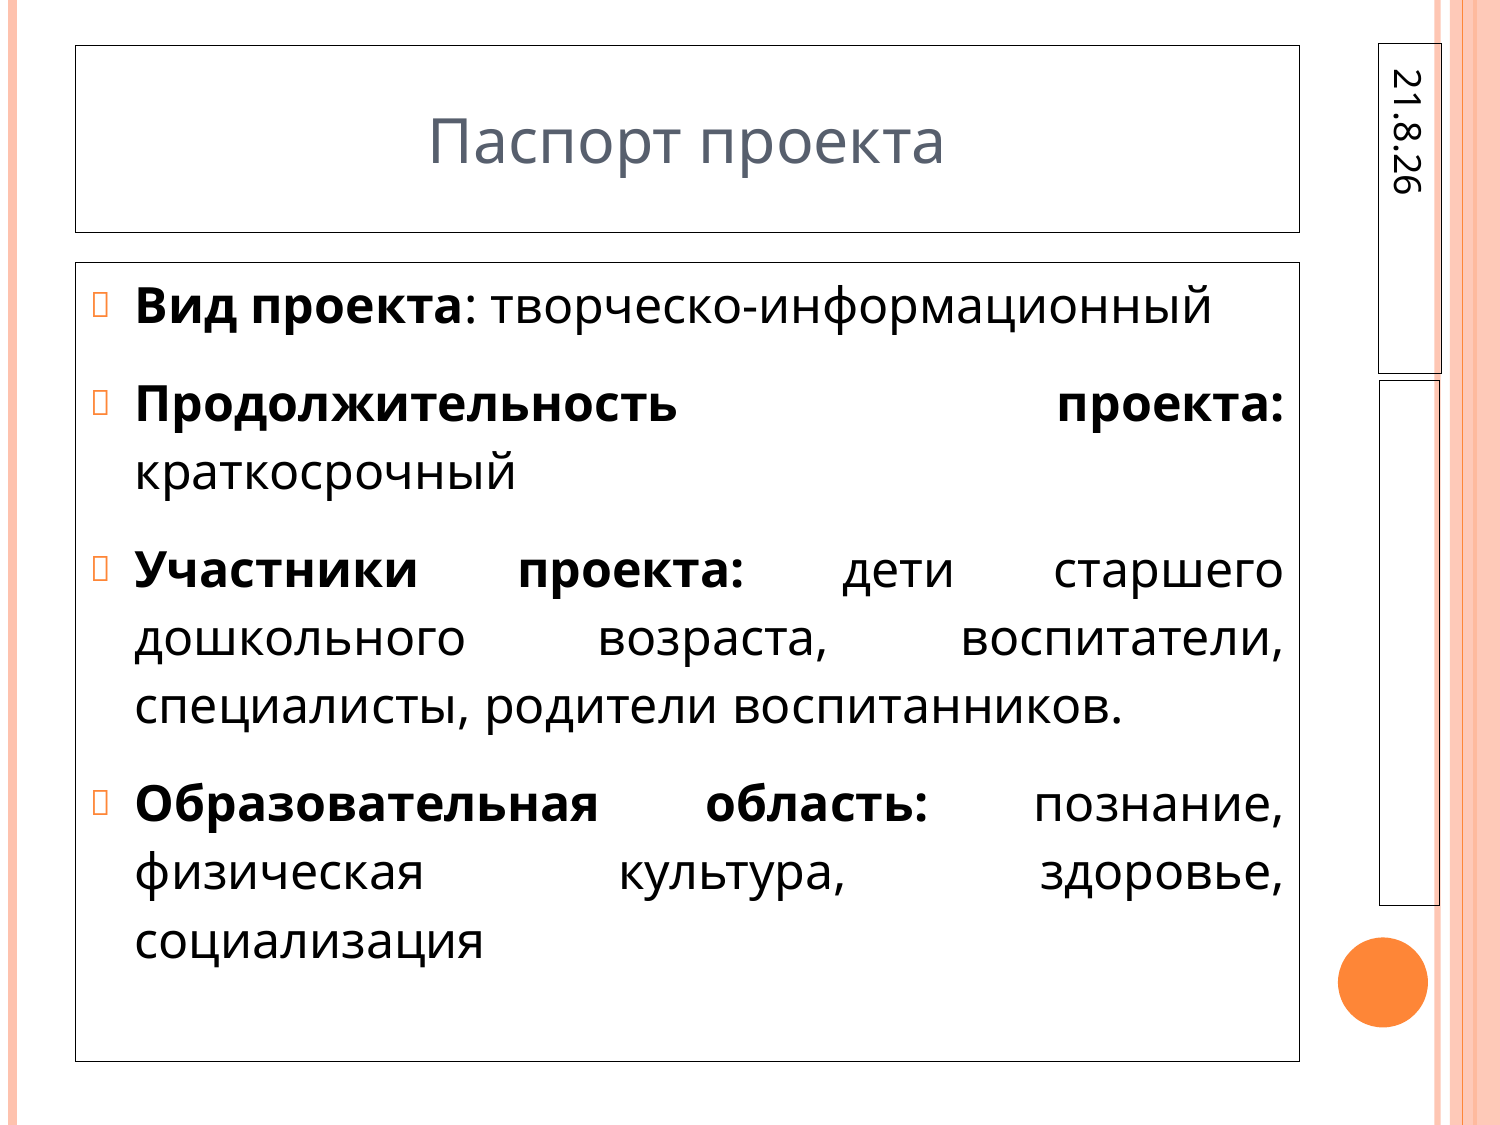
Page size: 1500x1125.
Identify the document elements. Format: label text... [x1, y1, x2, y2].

list Вид проекта: творческо-информационный Продолжительность проекта: краткосрочный Участники проекта: дети старшего дошкольного возраста, воспитатели, специалисты, родители воспитанников. Образовательная область: познание, физическая культура, здоровье, социализация [75, 262, 1300, 1062]
title Паспорт проекта [75, 45, 1300, 233]
